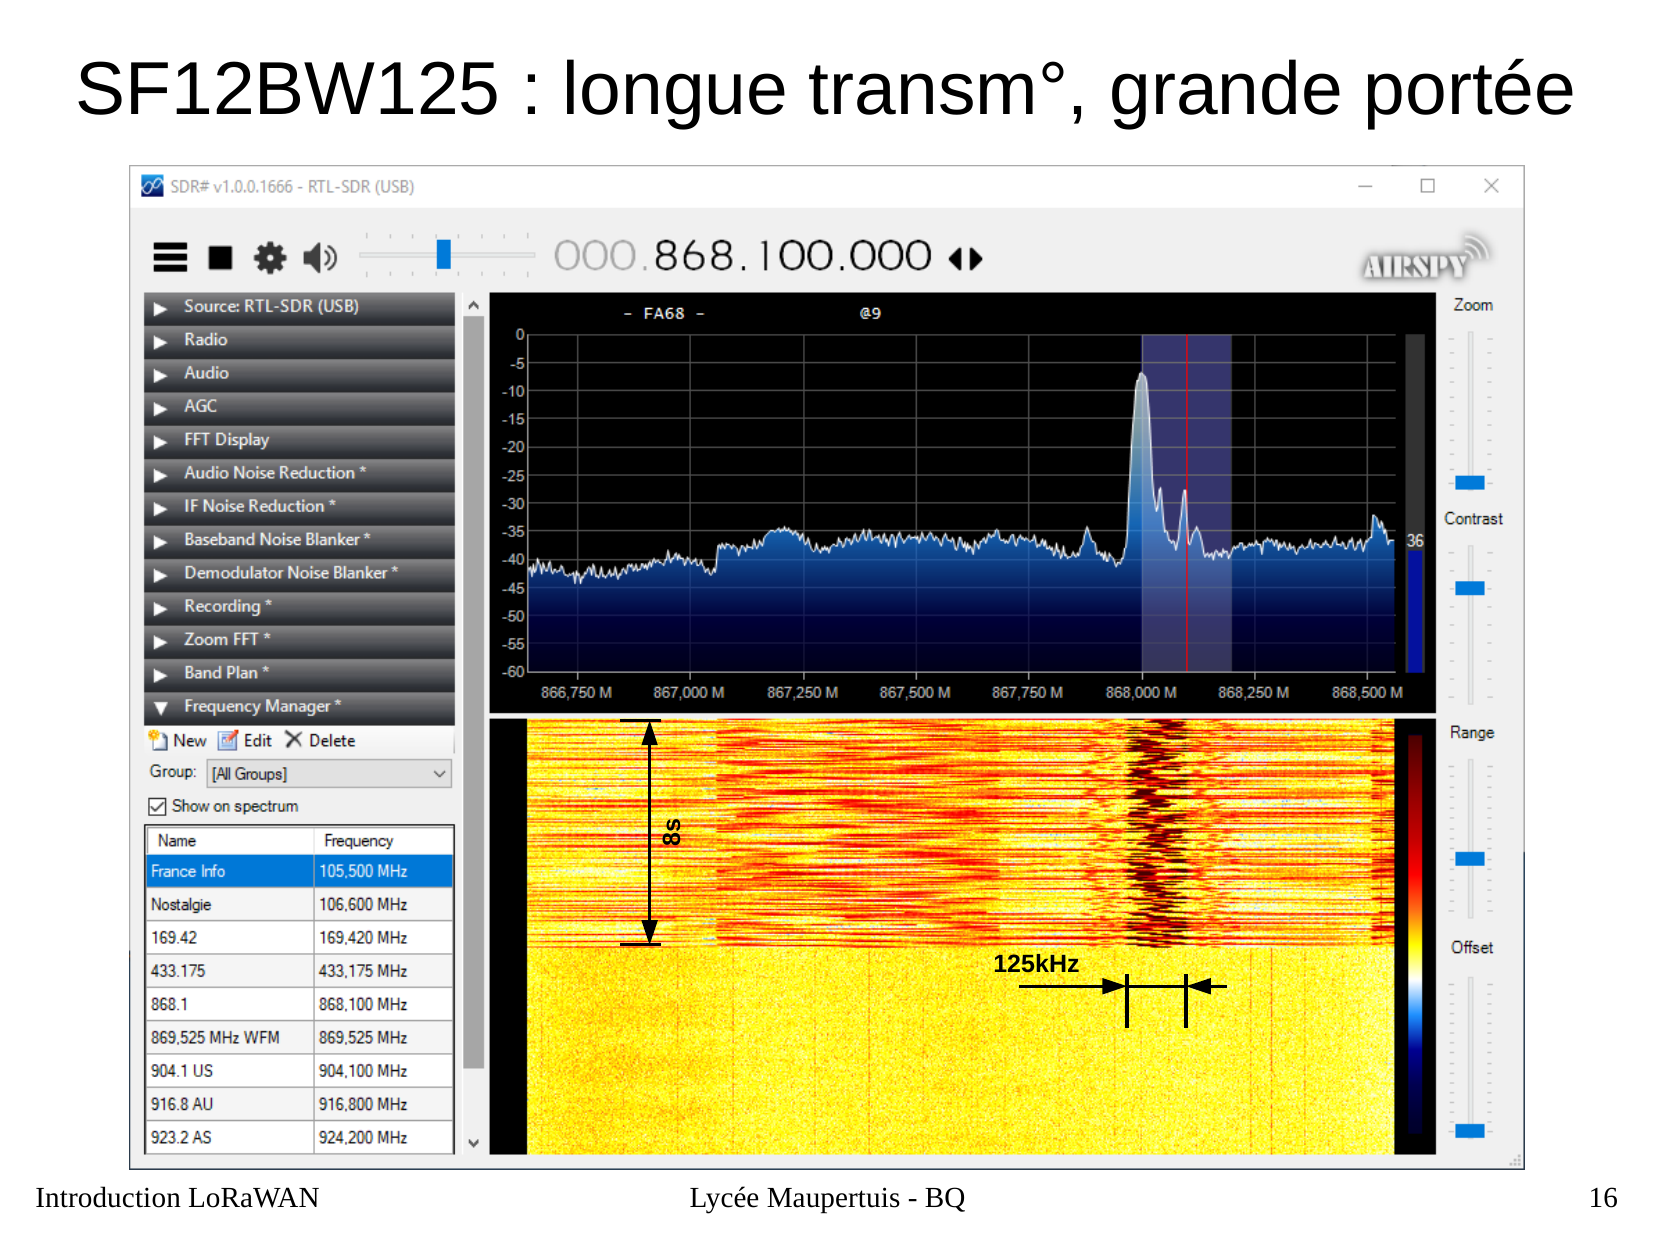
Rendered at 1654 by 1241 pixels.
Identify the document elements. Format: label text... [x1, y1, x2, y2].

title SF12BW125 : longue transm°, grande portée [35, 35, 1619, 142]
picture [129, 165, 1525, 1170]
